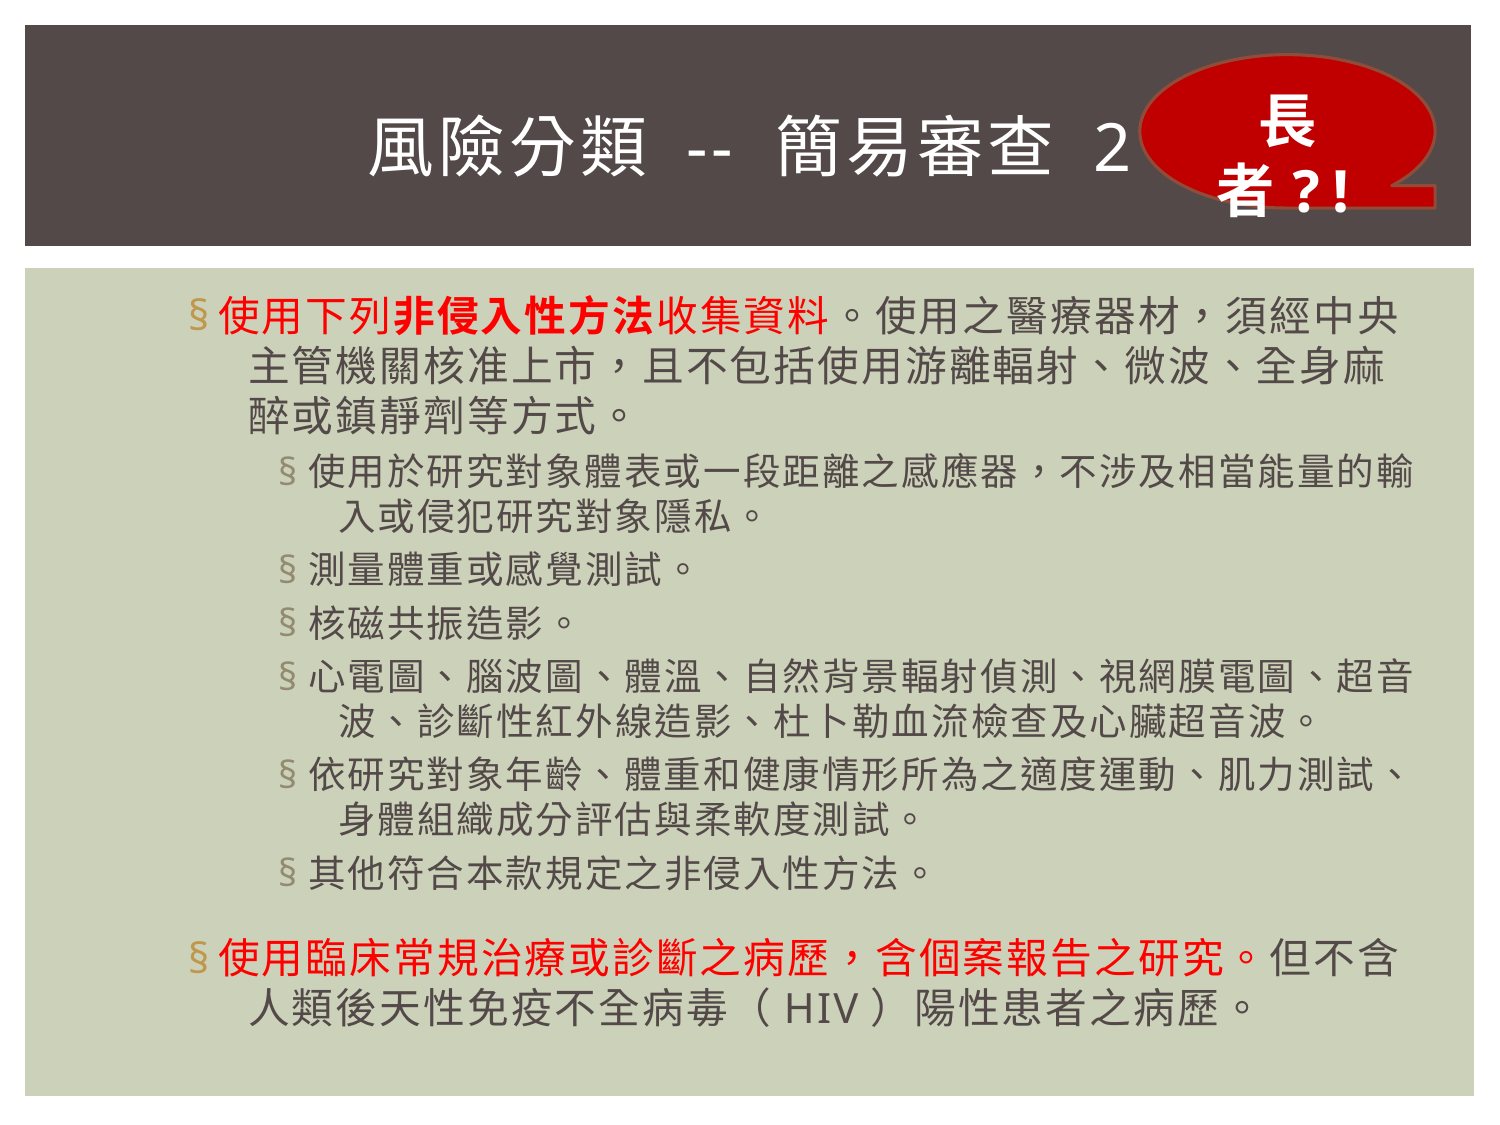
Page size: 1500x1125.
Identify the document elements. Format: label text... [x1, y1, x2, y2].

text_box 長者?! [1139, 54, 1436, 209]
list 使用下列非侵入性方法收集資料。使用之醫療器材，須經中央主管機關核准上市，且不包括使用游離輻射、微波、全身麻醉或鎮靜劑等方式。 使用於研究對象體表或一段距離之感應器，不涉及相當能量的輸入或侵犯研究對象隱私。 測量體重或感覺測試。 核磁共振造影。 心電圖、腦波圖、體溫、自然背景輻射偵測、視網膜電圖、超音波、診斷性紅外線造影、杜卜勒血流檢查及心臟超音波。 依研究對象年齡、體重和健康情形所為之適度運動、肌力測試、身體組織成分評估與柔軟度測試。 其他符合本款規定之非侵入性方法。 使用臨床常規治療或診斷之病歷，含個案報告之研究。但不含人類後天性免疫不全病毒（HIV）陽性患者之病歷。 [53, 281, 1442, 1118]
title 風險分類 -- 簡易審查 2 [62, 58, 1438, 232]
